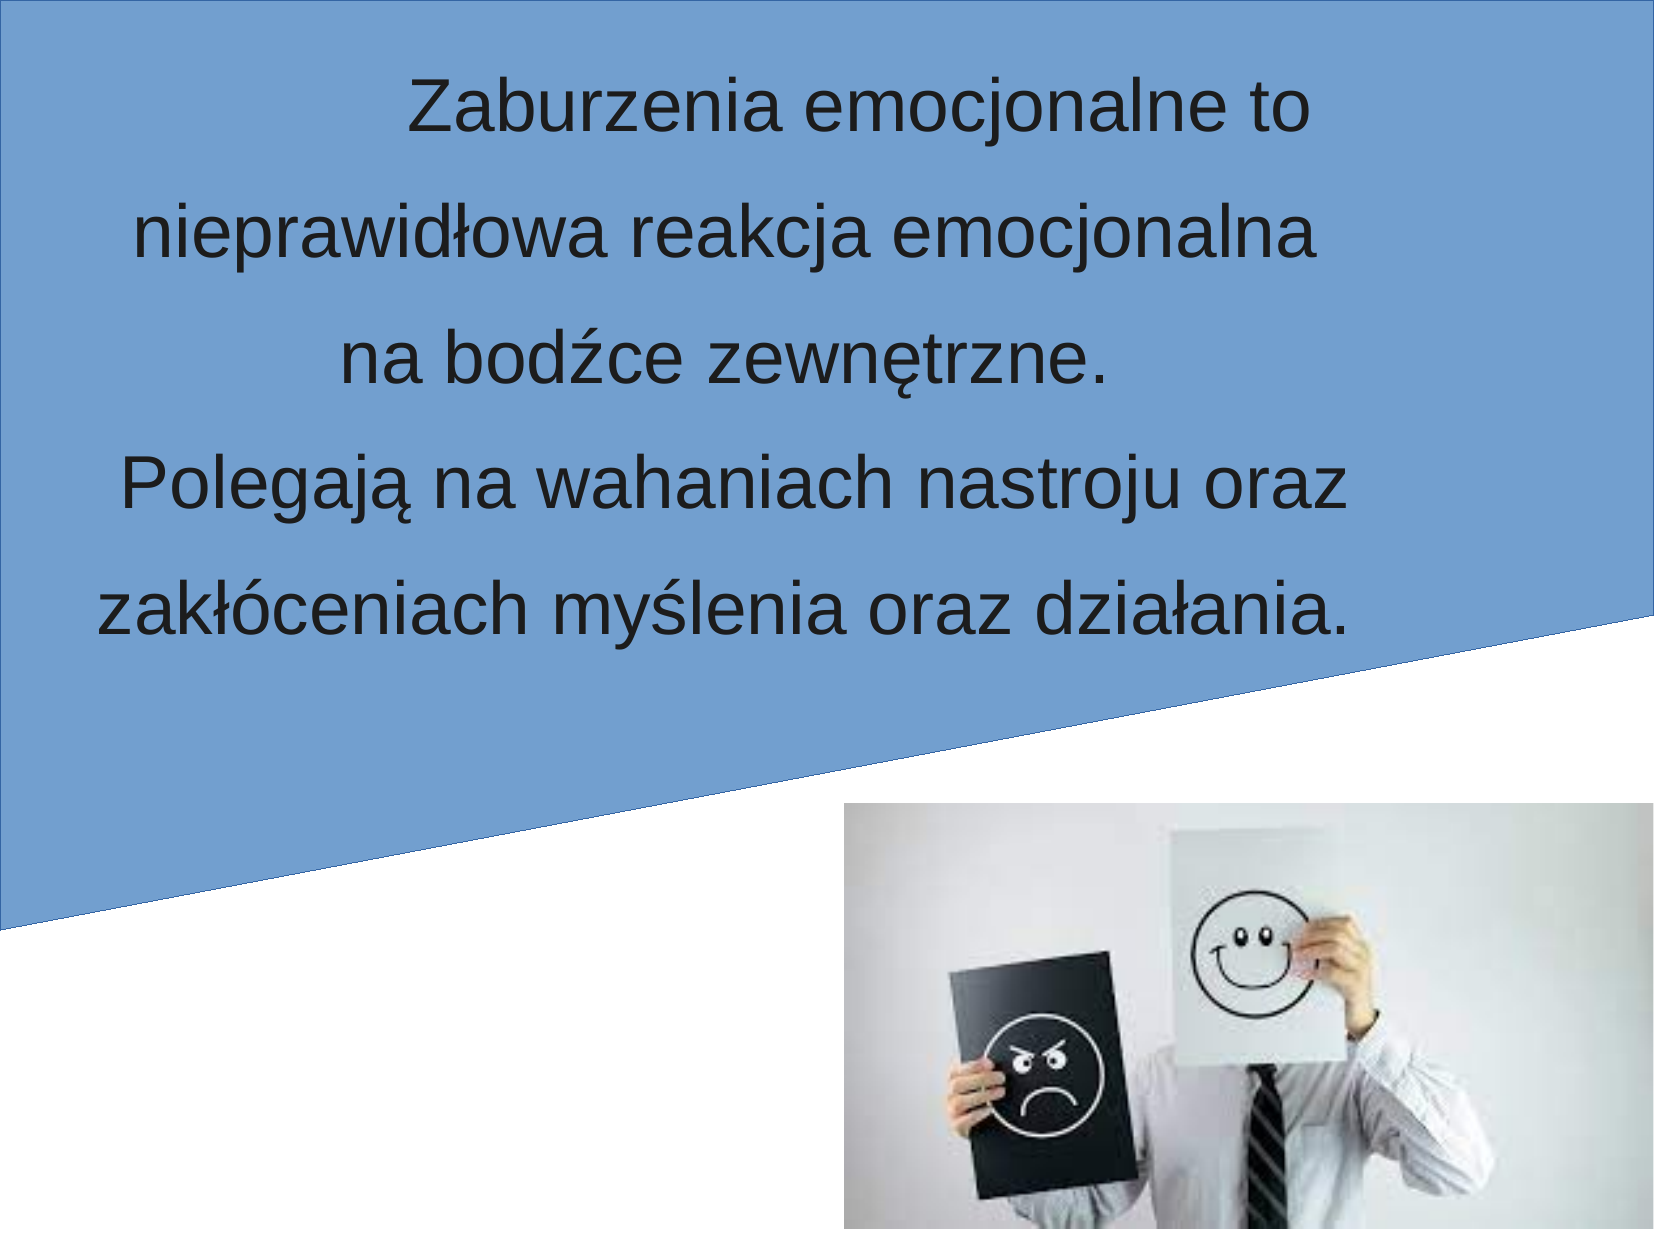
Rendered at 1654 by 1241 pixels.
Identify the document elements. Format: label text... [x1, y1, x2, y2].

picture [844, 803, 1654, 1229]
text_box Zaburzenia emocjonalne to nieprawidłowa reakcja emocjonalna na bodźce zewnętrzne. Polegają na wahaniach nastroju oraz zakłóceniach myślenia oraz działania. [70, 13, 1380, 745]
